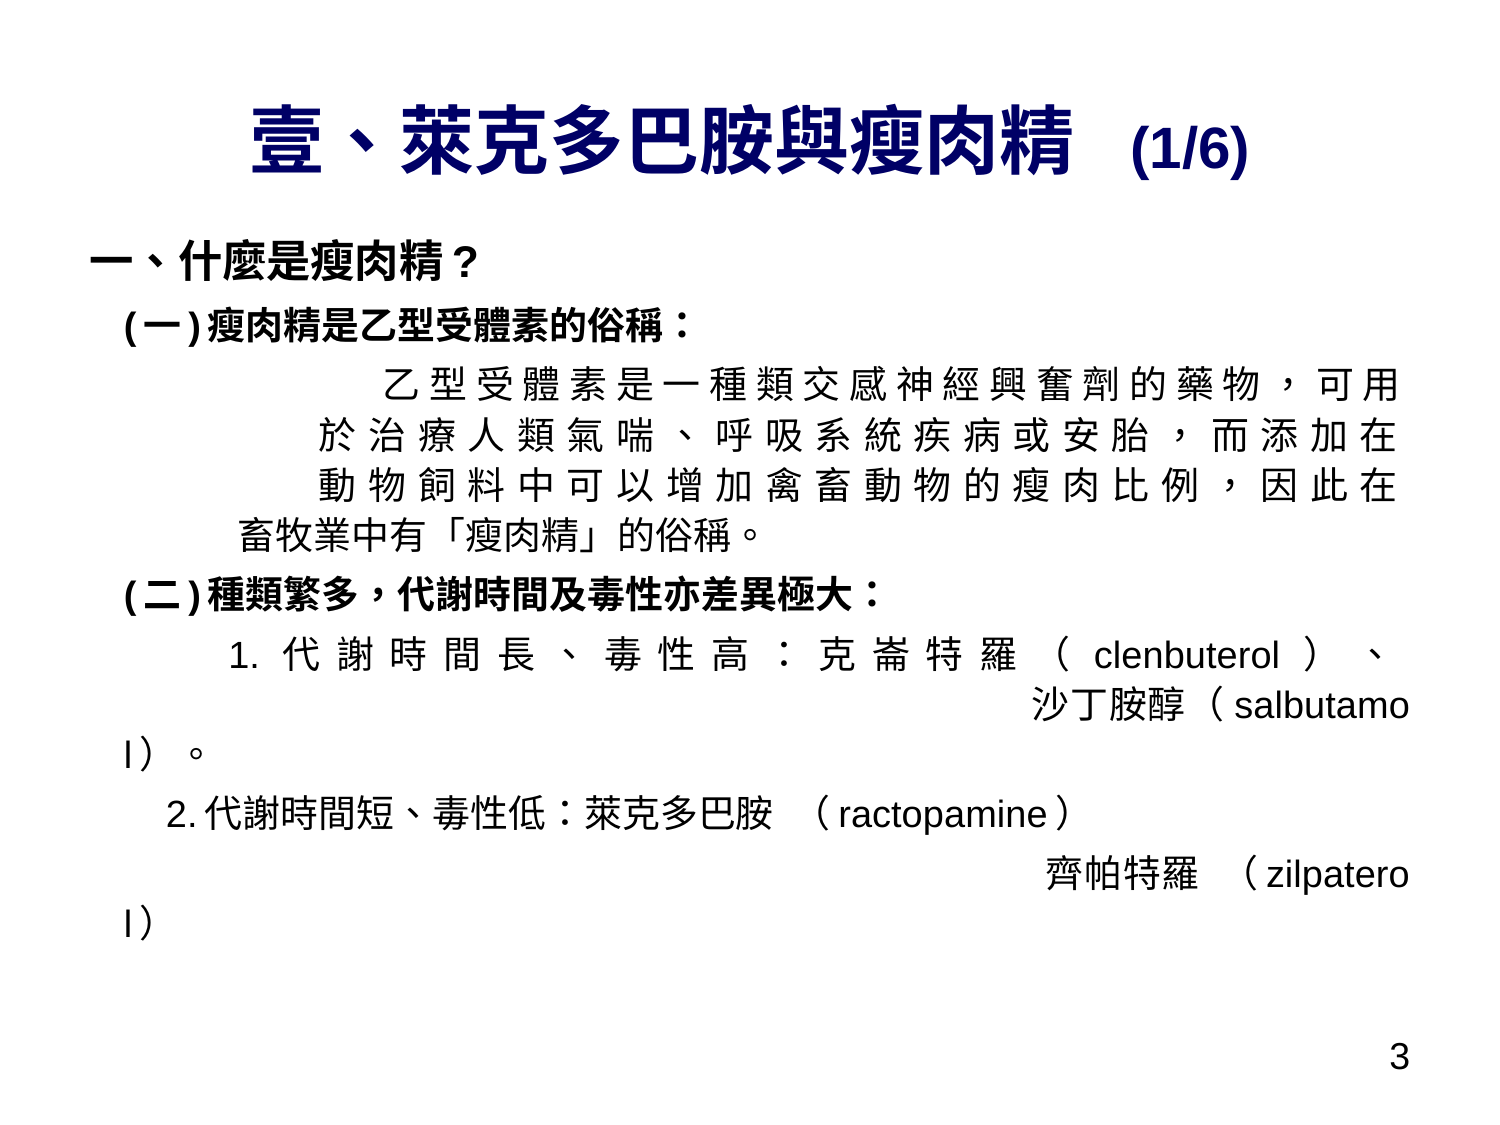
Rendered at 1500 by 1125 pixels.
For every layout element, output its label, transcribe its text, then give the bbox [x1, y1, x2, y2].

list 一、什麼是瘦肉精? (一)瘦肉精是乙型受體素的俗稱： 乙型受體素是一種類交感神經興奮劑的藥物，可用 於治療人類氣喘、呼吸系統疾病或安胎，而添加在 動物飼料中可以增加禽畜動物的瘦肉比例，因此在 畜牧業中有「瘦肉精」的俗稱。 (二)種類繁多，代謝時間及毒性亦差異極大： 1.代謝時間長、毒性高：克崙特羅（clenbuterol）、 沙丁胺醇（salbutamol）。 2.代謝時間短、毒性低：萊克多巴胺 （ractopamine） 齊帕特羅 （zilpaterol） [75, 220, 1426, 963]
title 壹、萊克多巴胺與瘦肉精 (1/6) [75, 45, 1426, 220]
